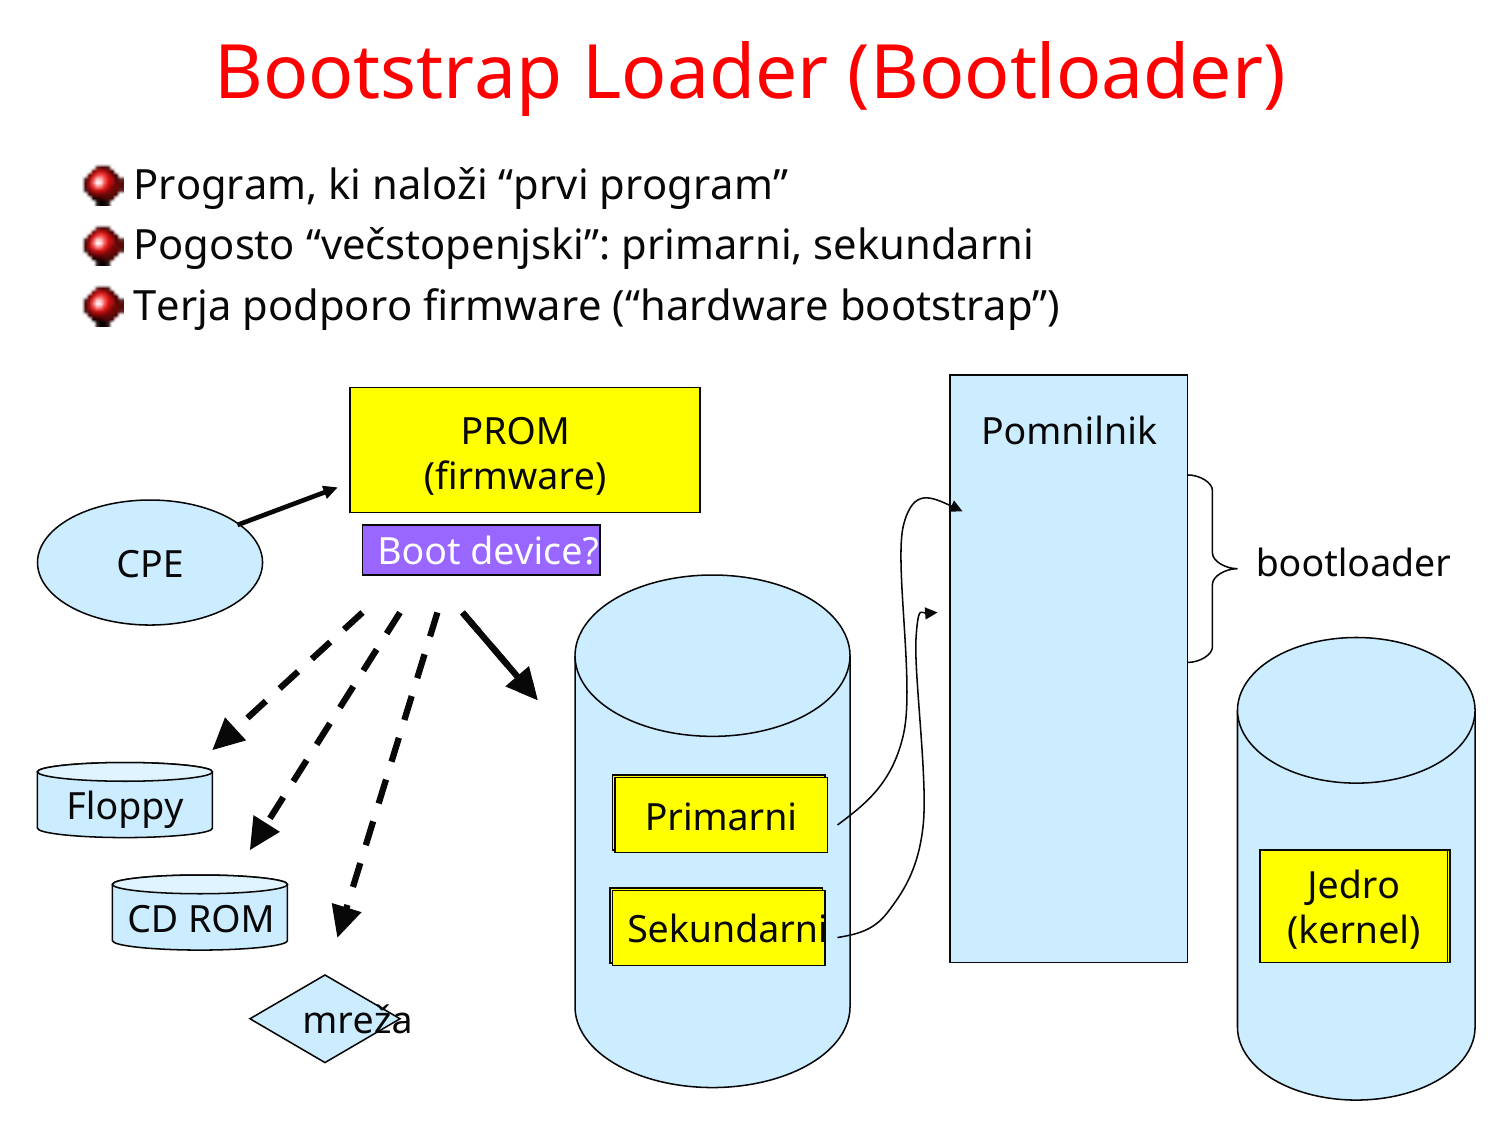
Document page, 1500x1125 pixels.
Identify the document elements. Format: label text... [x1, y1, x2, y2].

text_box [575, 575, 851, 1088]
text_box mreža [249, 975, 401, 1063]
text_box Primarni [614, 777, 828, 853]
list Program, ki naloži “prvi program” Pogosto “večstopenjski”: primarni, sekundarni Terja podporo firmware (“hardware bootstrap”) [62, 149, 1463, 388]
text_box CD ROM [112, 885, 288, 951]
text_box Primarni [612, 774, 826, 850]
text_box PROM (firmware) [408, 399, 622, 506]
text_box [1237, 637, 1476, 1101]
title Bootstrap Loader (Bootloader) [50, 0, 1452, 138]
text_box [949, 375, 1188, 963]
text_box Boot device? [362, 524, 601, 575]
text_box [350, 387, 700, 513]
text_box Sekundarni [612, 890, 826, 966]
text_box bootloader [1241, 531, 1467, 592]
text_box Floppy [37, 773, 213, 838]
text_box Sekundarni [609, 887, 823, 963]
text_box CPE [37, 500, 263, 626]
text_box Pomnilnik [966, 399, 1173, 461]
text_box Jedro (kernel) [1260, 849, 1448, 963]
